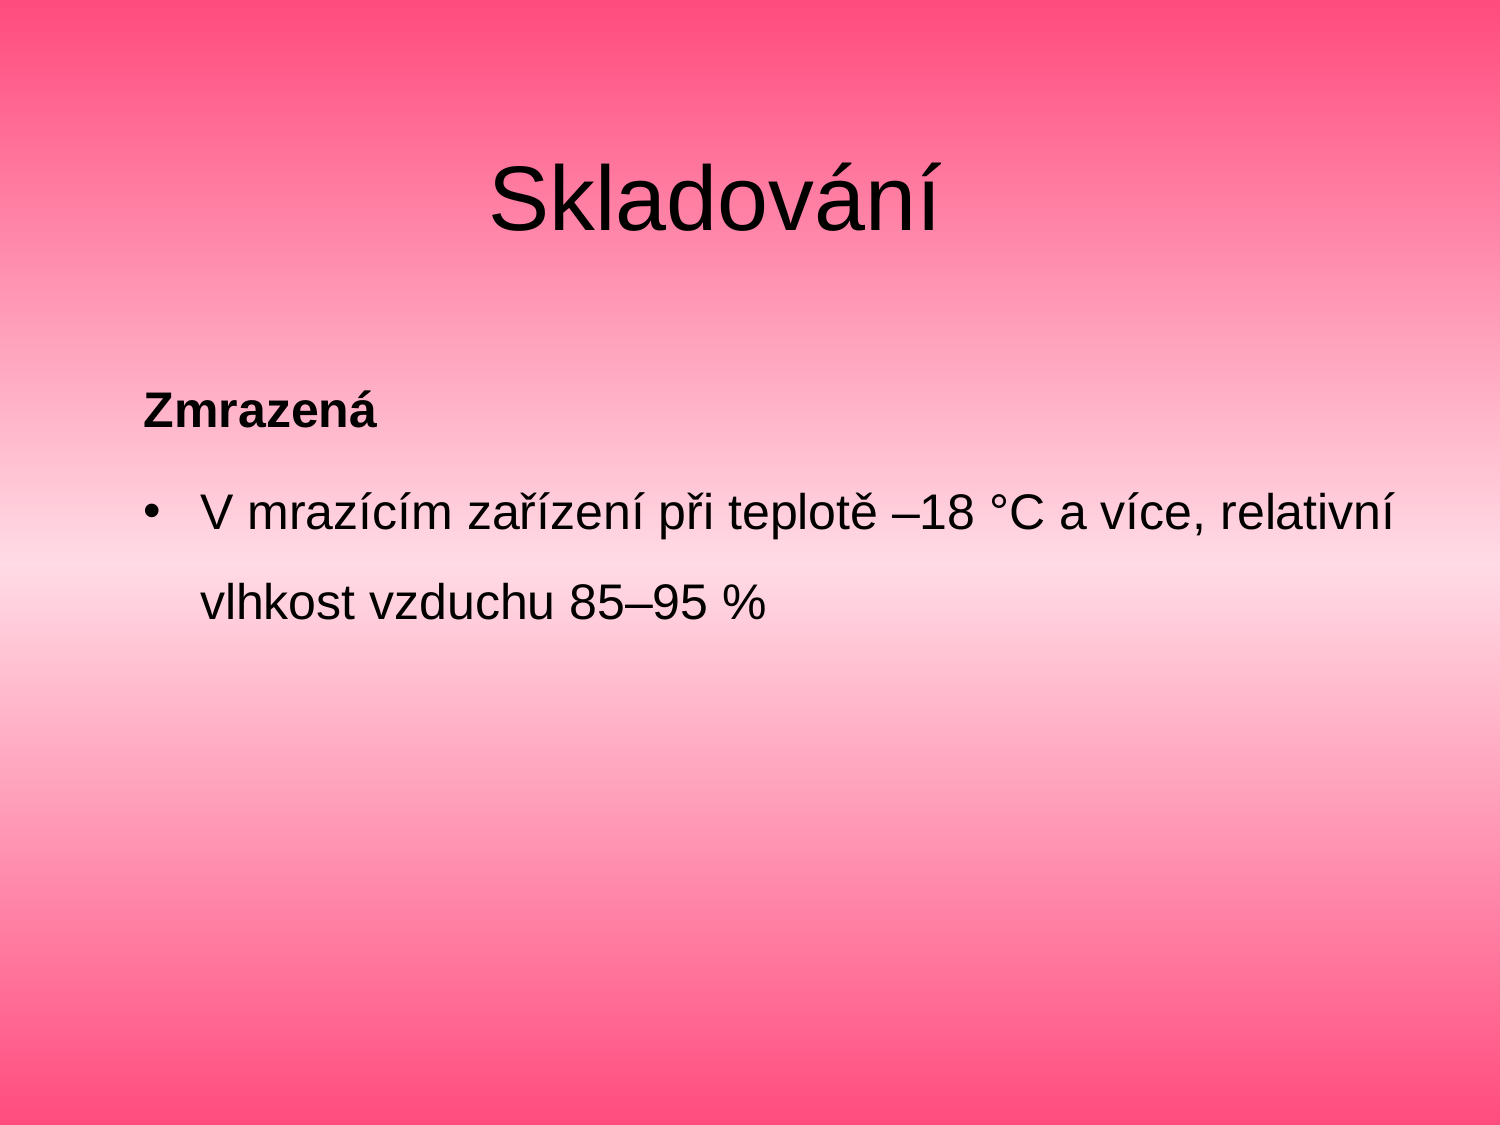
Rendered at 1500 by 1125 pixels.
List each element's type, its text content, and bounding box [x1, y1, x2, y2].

title Skladování [88, 117, 1343, 270]
list Zmrazená V mrazícím zařízení při teplotě –18 °C a více, relativní vlhkost vzduchu 85–95 % [128, 339, 1418, 997]
